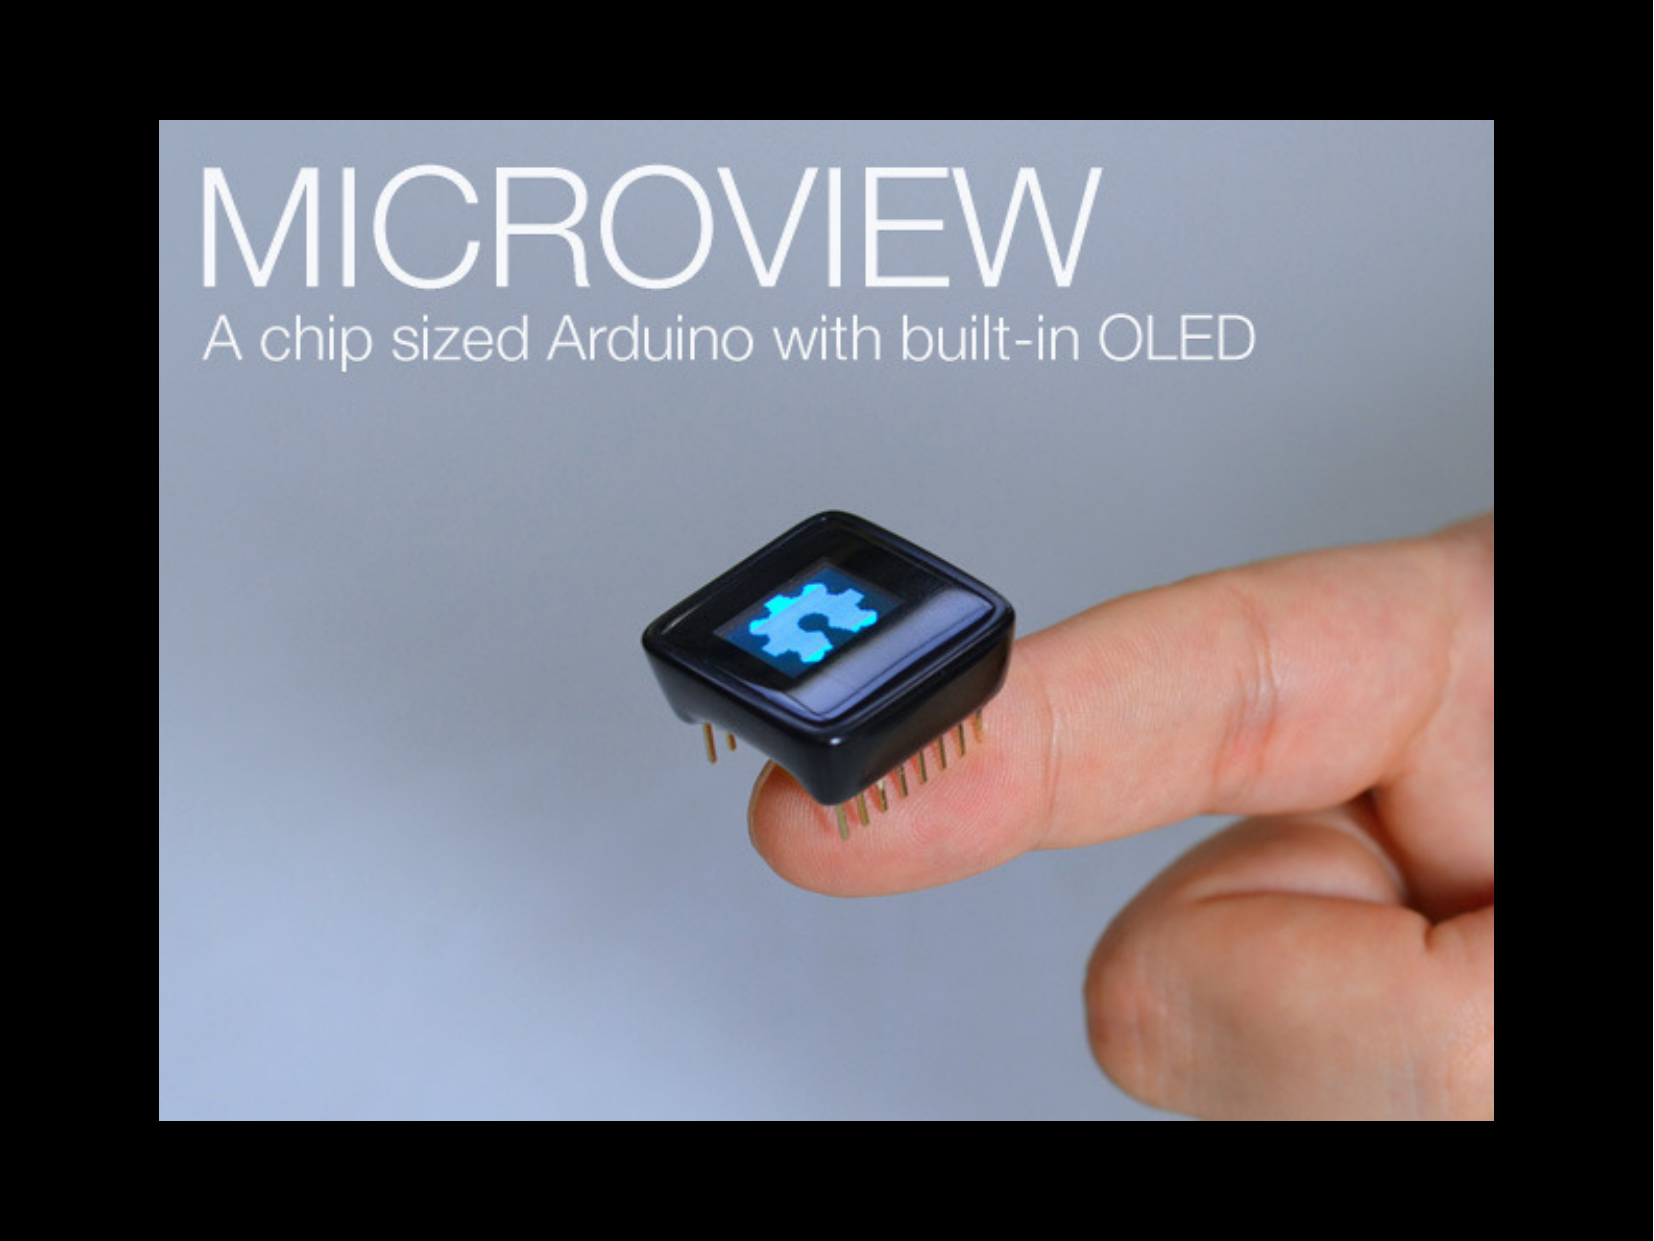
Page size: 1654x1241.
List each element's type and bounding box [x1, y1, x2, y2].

picture [159, 120, 1494, 1121]
